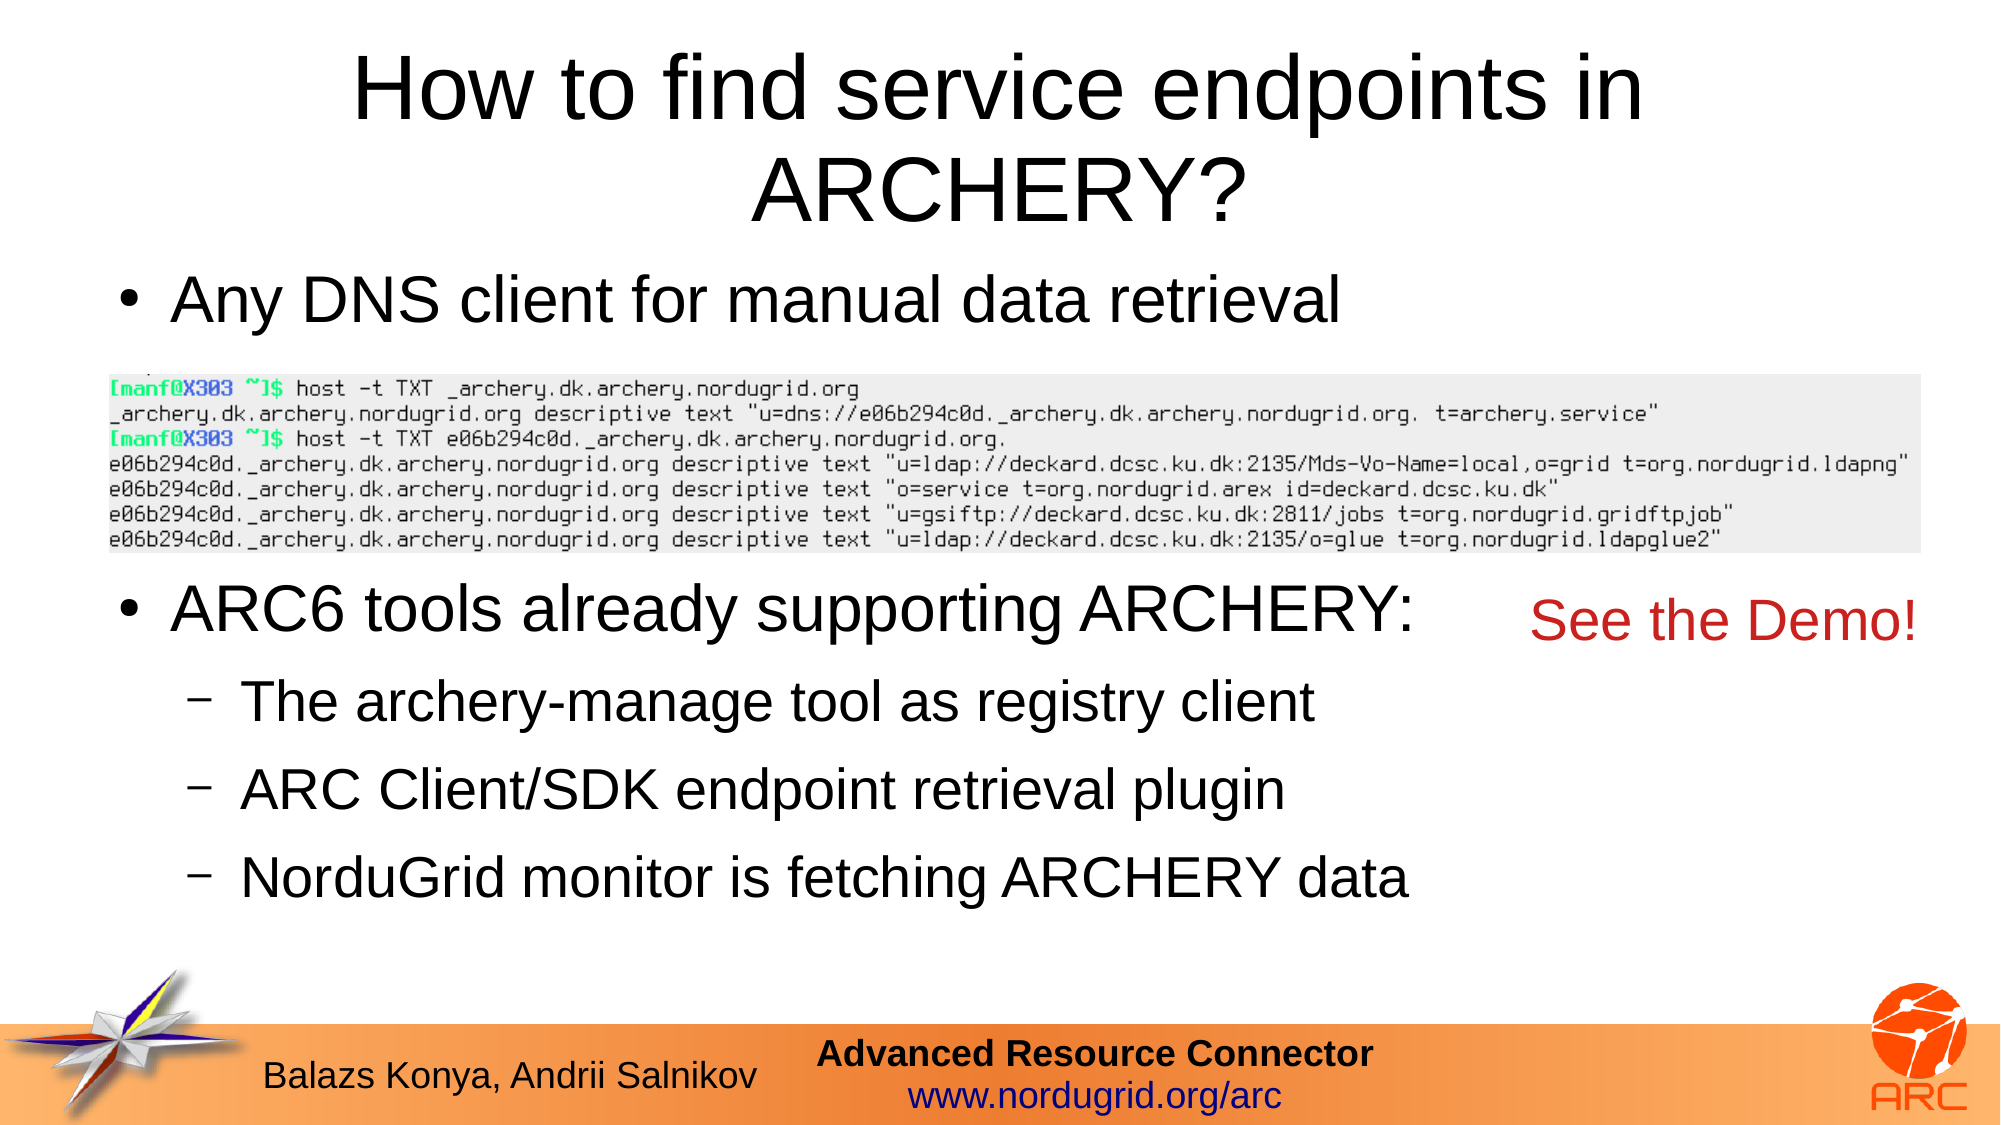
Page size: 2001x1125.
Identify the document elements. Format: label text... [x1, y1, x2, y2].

picture [0, 961, 258, 1125]
list Any DNS client for manual data retrieval ARC6 tools already supporting ARCHERY: The archery-manage tool as registry client ARC Client/SDK endpoint retrieval plugin NorduGrid monitor is fetching ARCHERY data [99, 263, 1900, 916]
text_box See the Demo! [1515, 580, 1966, 661]
title How to find service endpoints in ARCHERY? [99, 36, 1900, 242]
picture [1845, 912, 1990, 1125]
picture [109, 374, 1921, 554]
